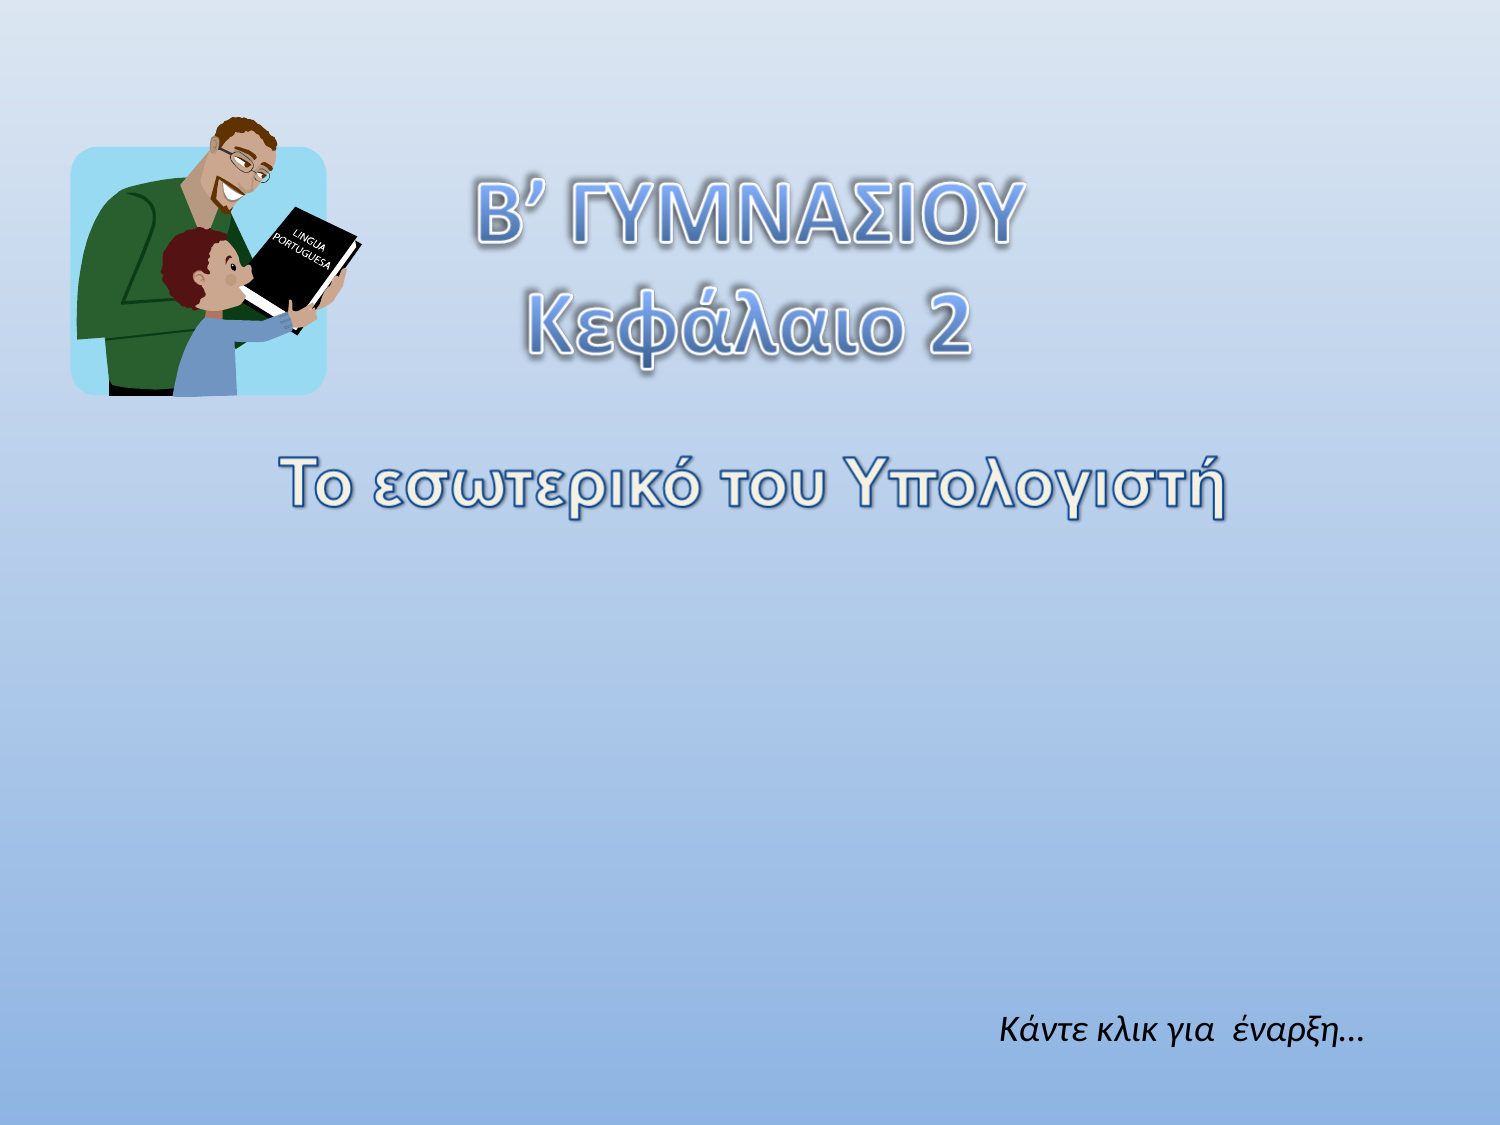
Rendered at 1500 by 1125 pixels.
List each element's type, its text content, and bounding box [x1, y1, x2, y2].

picture [234, 416, 1274, 531]
text_box Κάντε κλικ για έναρξη… [984, 996, 1442, 1057]
picture [70, 113, 1394, 398]
